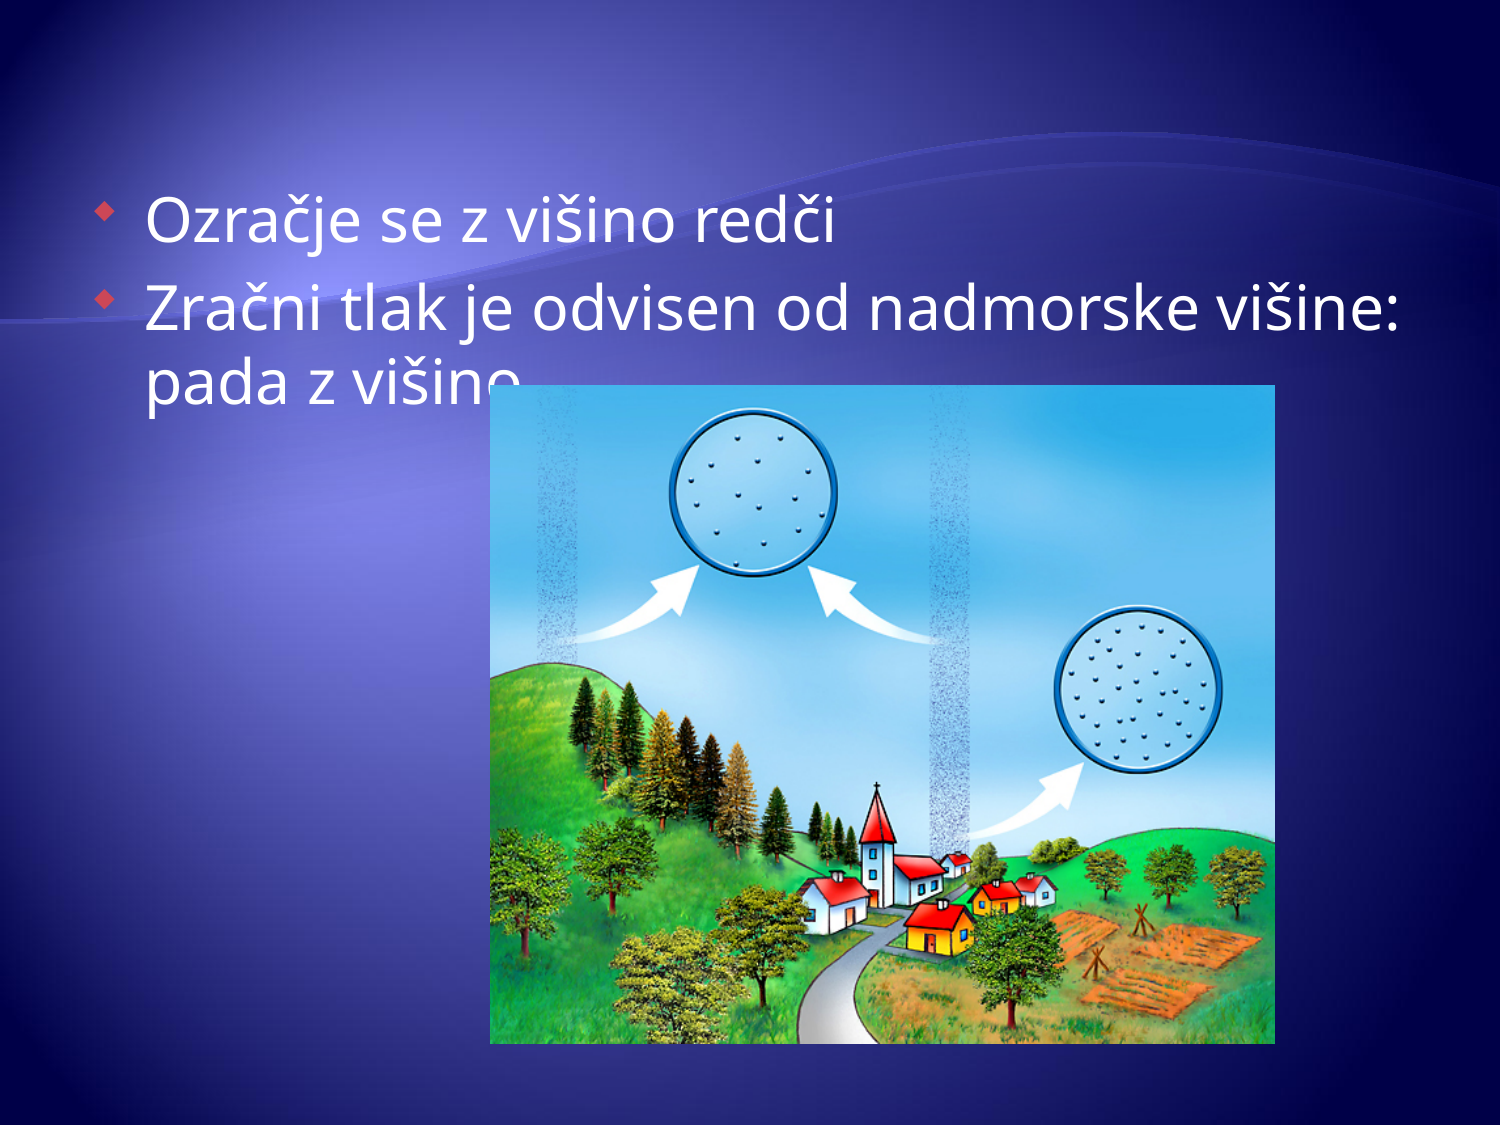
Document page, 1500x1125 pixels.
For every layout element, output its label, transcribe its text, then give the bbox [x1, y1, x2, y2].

picture [0, 0, 1500, 1125]
list Ozračje se z višino redči Zračni tlak je odvisen od nadmorske višine: pada z višino [76, 172, 1427, 848]
